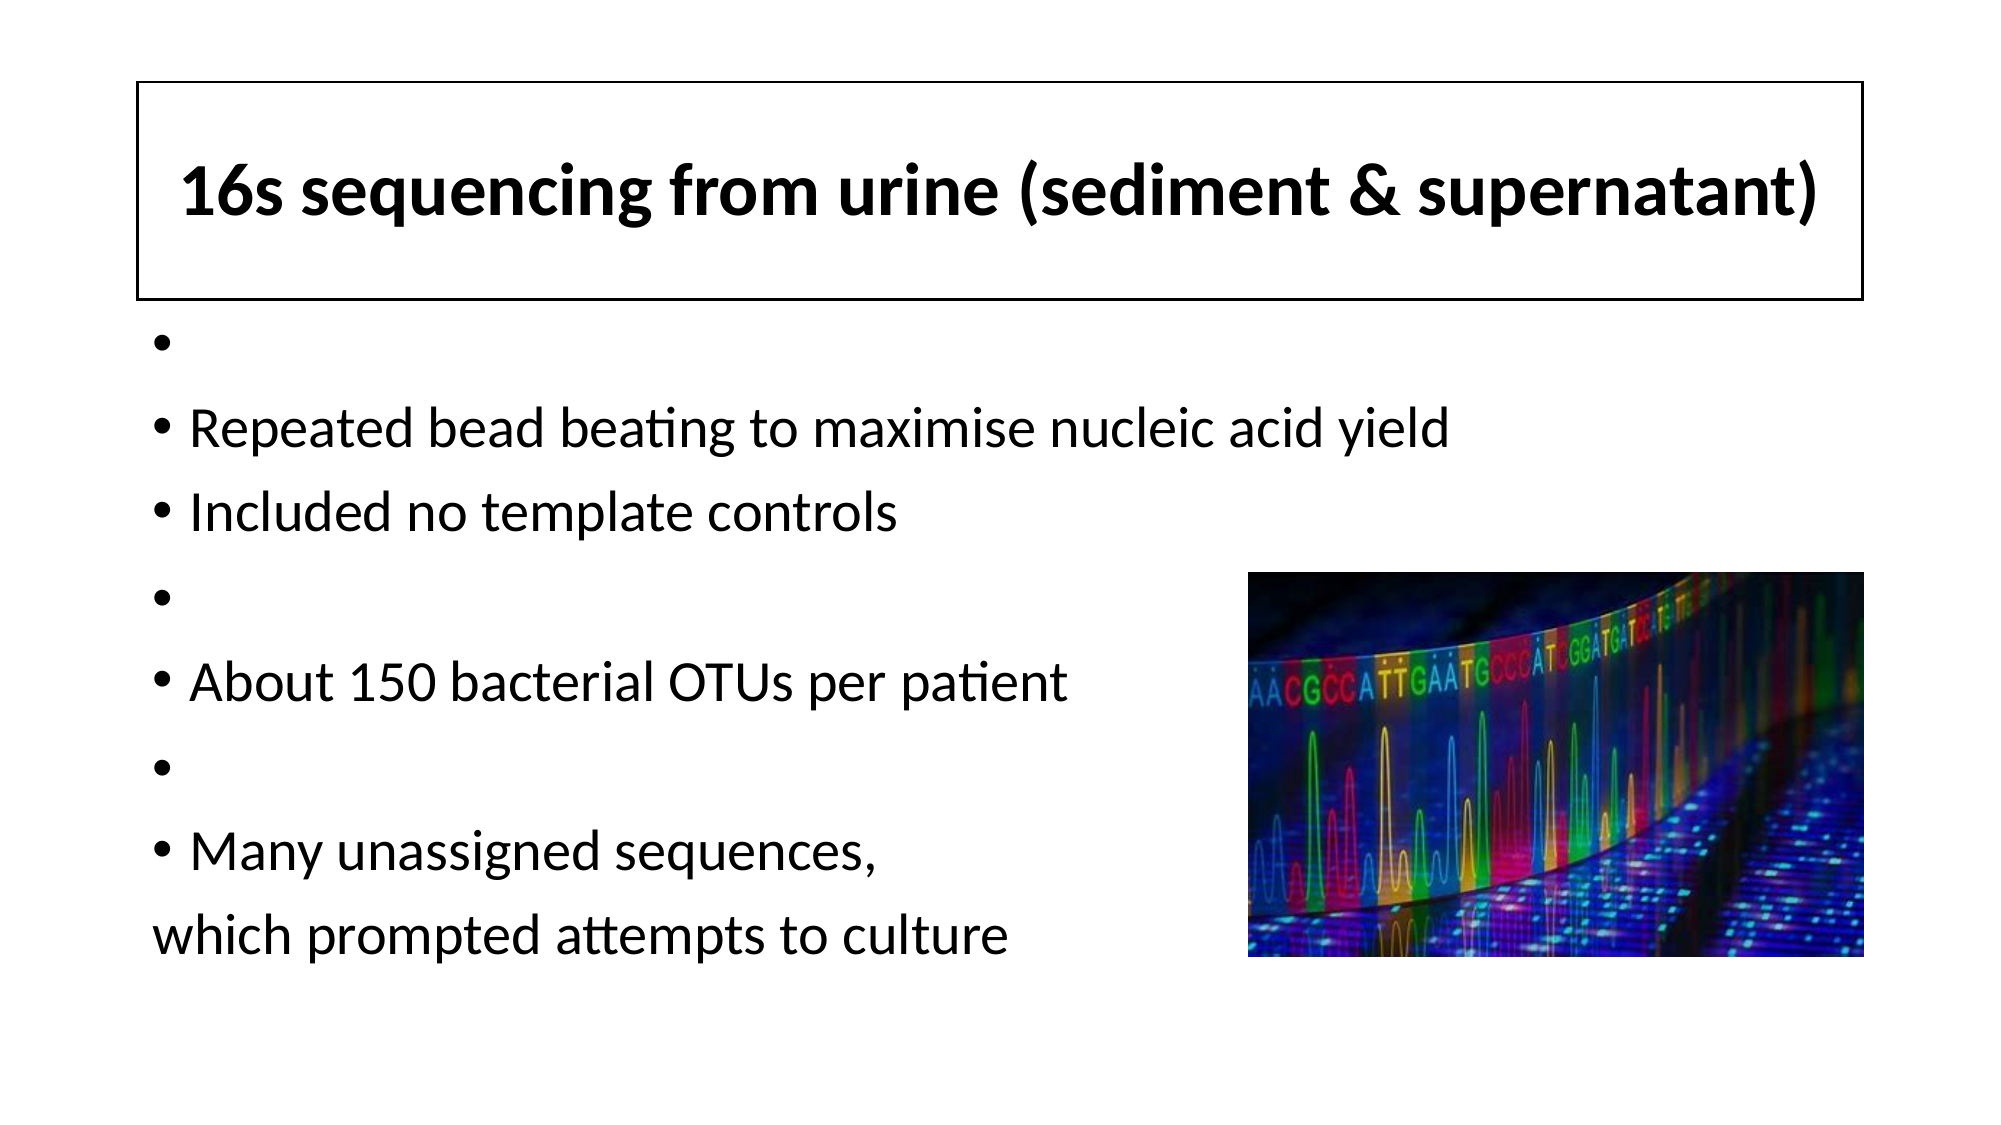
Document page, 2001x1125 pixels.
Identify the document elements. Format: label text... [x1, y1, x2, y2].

title 16s sequencing from urine (sediment & supernatant) [137, 82, 1863, 299]
list Repeated bead beating to maximise nucleic acid yield Included no template controls About 150 bacterial OTUs per patient Many unassigned sequences, which prompted attempts to culture [137, 299, 1863, 1014]
picture [1248, 572, 1864, 957]
